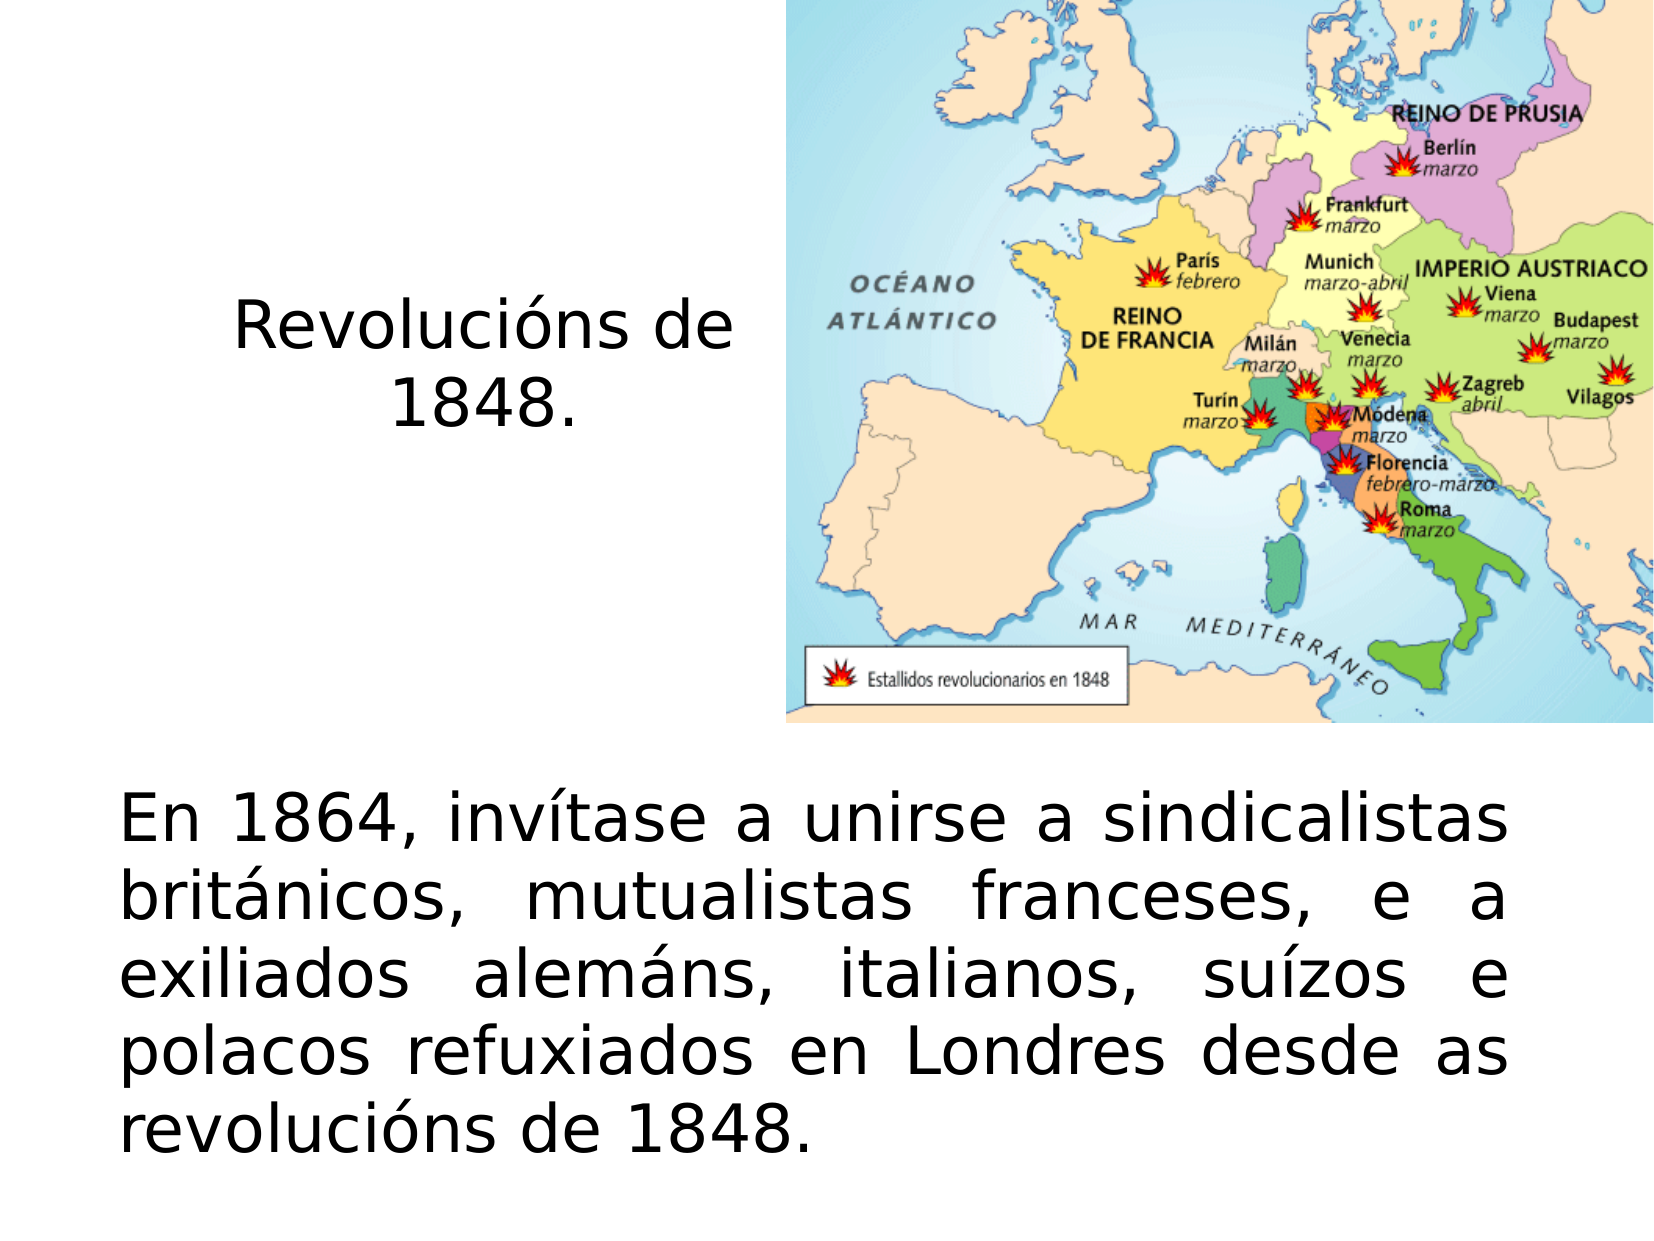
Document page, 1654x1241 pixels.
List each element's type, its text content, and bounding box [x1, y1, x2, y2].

picture [786, 0, 1654, 723]
text_box Revolucións de 1848. [224, 208, 745, 520]
text_box En 1864, invítase a unirse a sindicalistas británicos, mutualistas franceses, e a exiliados alemáns, italianos, suízos e polacos refuxiados en Londres desde as revolucións de 1848. [118, 779, 1512, 1169]
